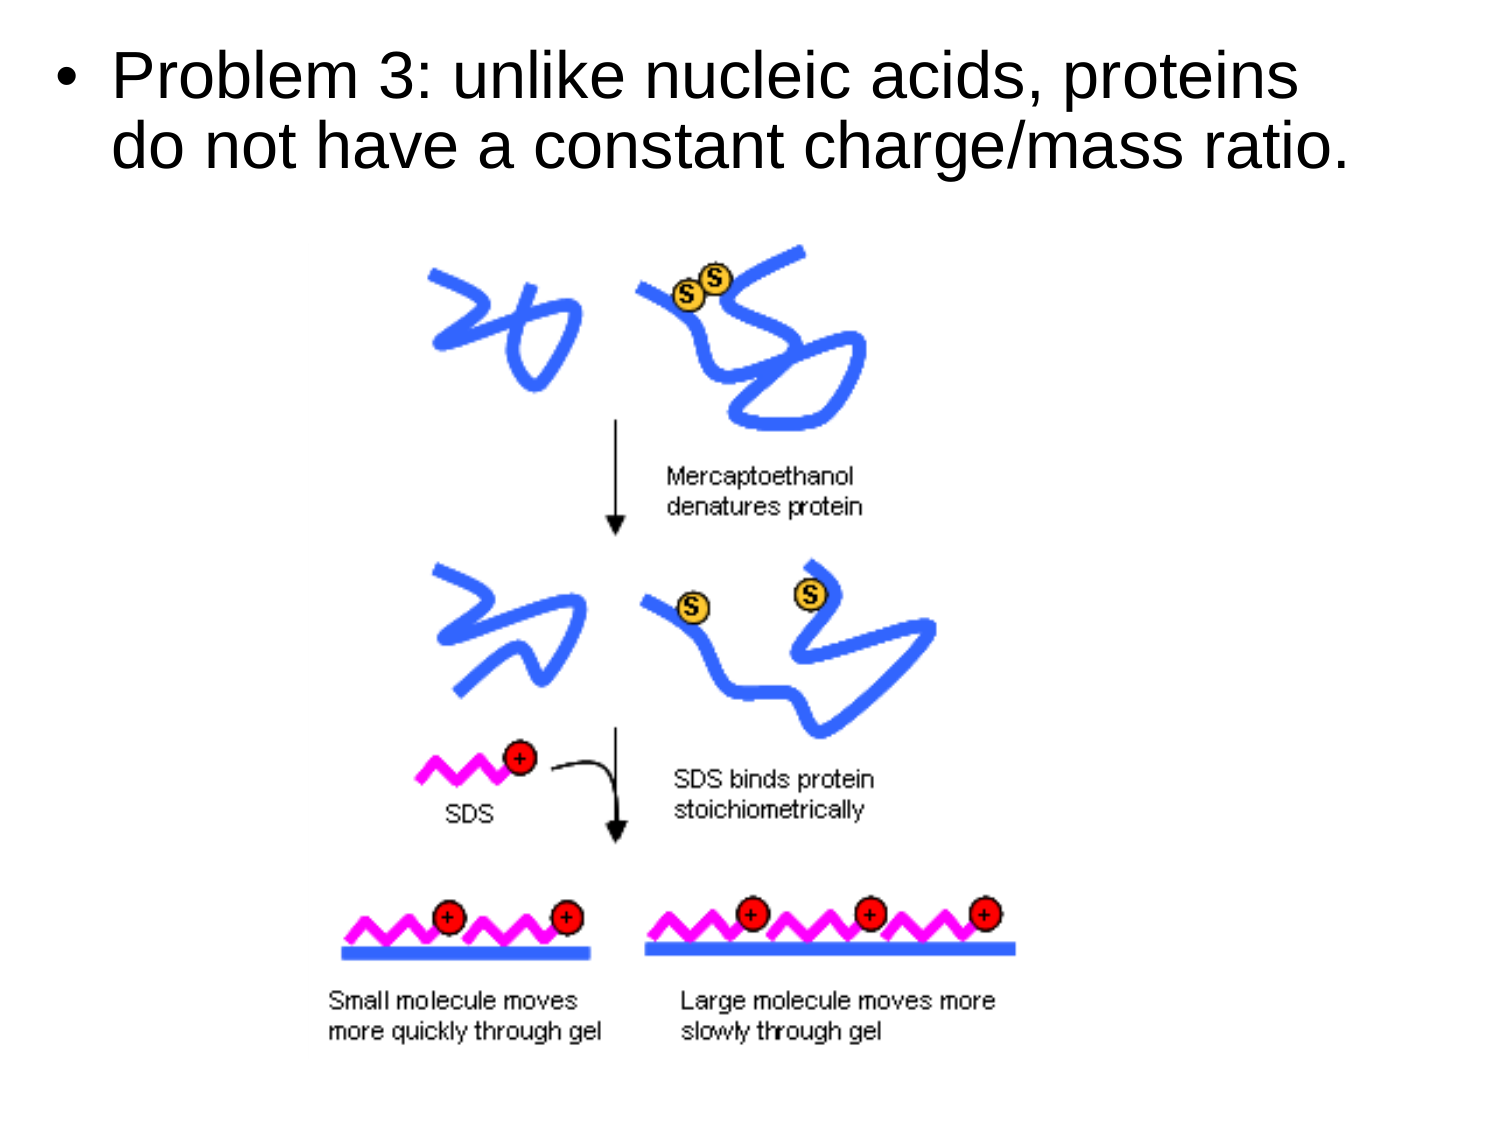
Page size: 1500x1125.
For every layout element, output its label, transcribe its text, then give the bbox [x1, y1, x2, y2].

list Problem 3: unlike nucleic acids, proteins do not have a constant charge/mass ratio. [41, 31, 1392, 774]
picture [307, 243, 1035, 1059]
